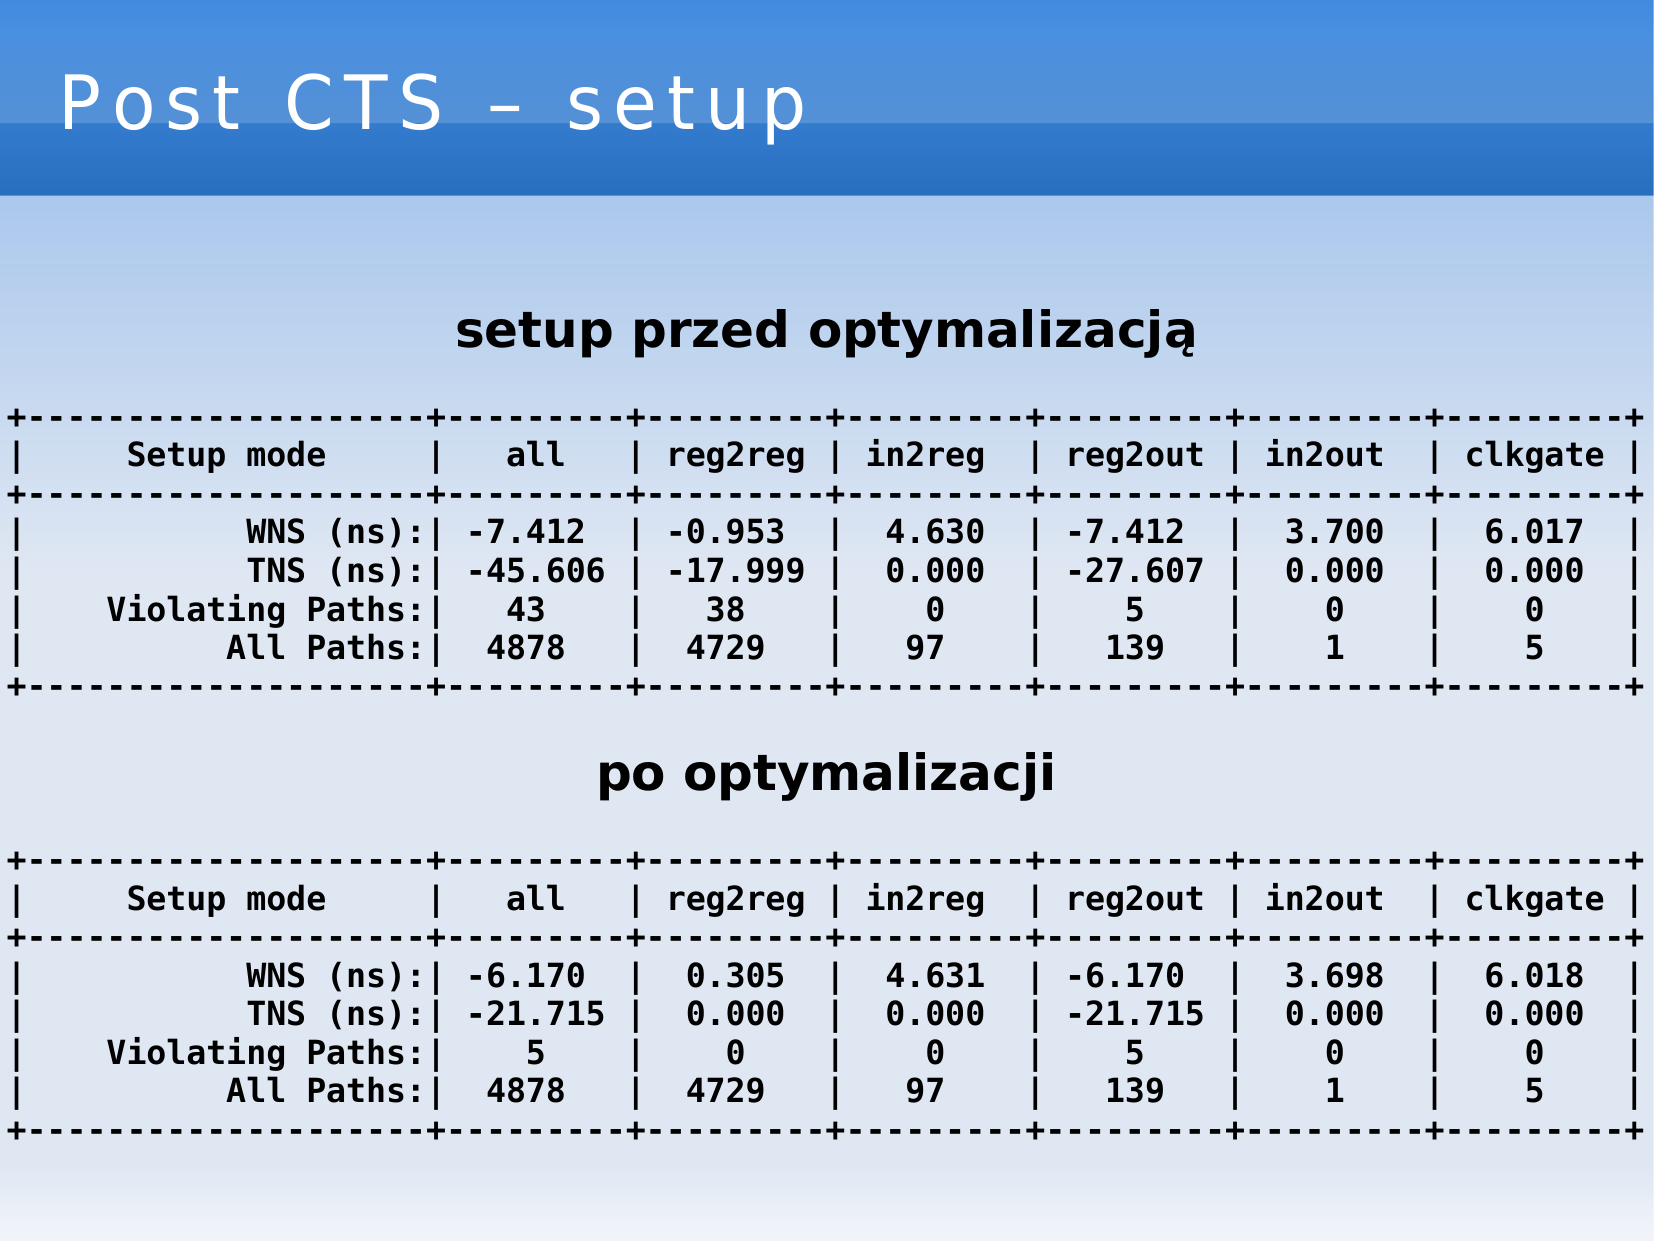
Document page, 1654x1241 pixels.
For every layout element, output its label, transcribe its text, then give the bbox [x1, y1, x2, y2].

picture [0, 0, 1654, 1241]
title Post CTS – setup [59, 29, 1447, 178]
text_box setup przed optymalizacją +--------------------+---------+---------+---------+---------+---------+---------+ | Setup mode | all | reg2reg | in2reg | reg2out | in2out | clkgate | +--------------------+---------+---------+---------+---------+---------+---------+ | WNS (ns):| -7.412 | -0.953 | 4.630 | -7.412 | 3.700 | 6.017 | | TNS (ns):| -45.606 | -17.999 | 0.000 | -27.607 | 0.000 | 0.000 | | Violating Paths:| 43 | 38 | 0 | 5 | 0 | 0 | | All Paths:| 4878 | 4729 | 97 | 139 | 1 | 5 | +--------------------+---------+---------+---------+---------+---------+---------+ po optymalizacji +--------------------+---------+---------+---------+---------+---------+---------+ | Setup mode | all | reg2reg | in2reg | reg2out | in2out | clkgate | +--------------------+---------+---------+---------+---------+---------+---------+ | WNS (ns):| -6.170 | 0.305 | 4.631 | -6.170 | 3.698 | 6.018 | | TNS (ns):| -21.715 | 0.000 | 0.000 | -21.715 | 0.000 | 0.000 | | Violating Paths:| 5 | 0 | 0 | 5 | 0 | 0 | | All Paths:| 4878 | 4729 | 97 | 139 | 1 | 5 | +--------------------+---------+---------+---------+---------+---------+---------+ [29, 271, 1625, 1140]
